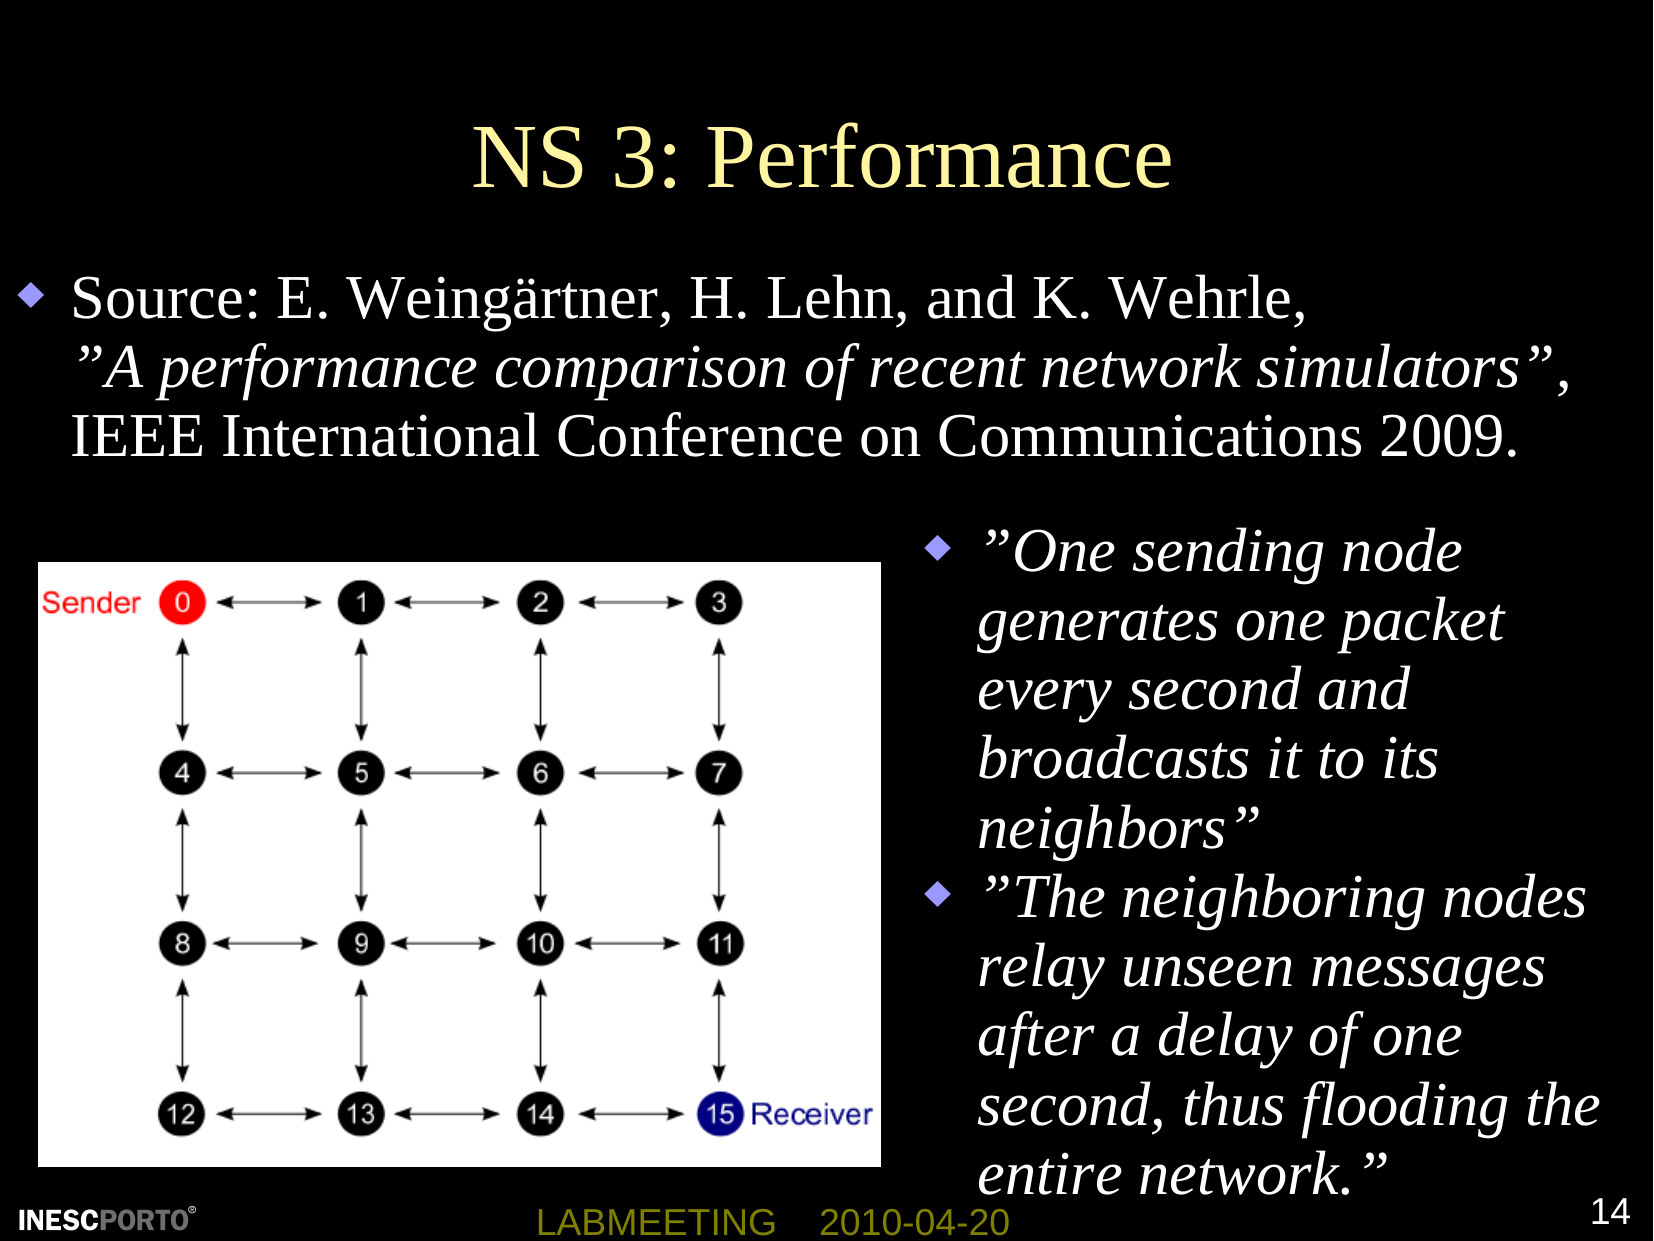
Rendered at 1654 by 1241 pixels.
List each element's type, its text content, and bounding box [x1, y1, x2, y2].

picture [38, 562, 881, 1167]
picture [9, 1181, 201, 1241]
title NS 3: Performance [40, 48, 1607, 262]
list Source: E. Weingärtner, H. Lehn, and K. Wehrle, ”A performance comparison of recent network simulators”, IEEE International Conference on Communications 2009. [0, 262, 1653, 488]
list ”One sending node generates one packet every second and broadcasts it to its neighbors” ”The neighboring nodes relay unseen messages after a delay of one second, thus flooding the entire network.” [906, 515, 1613, 1241]
